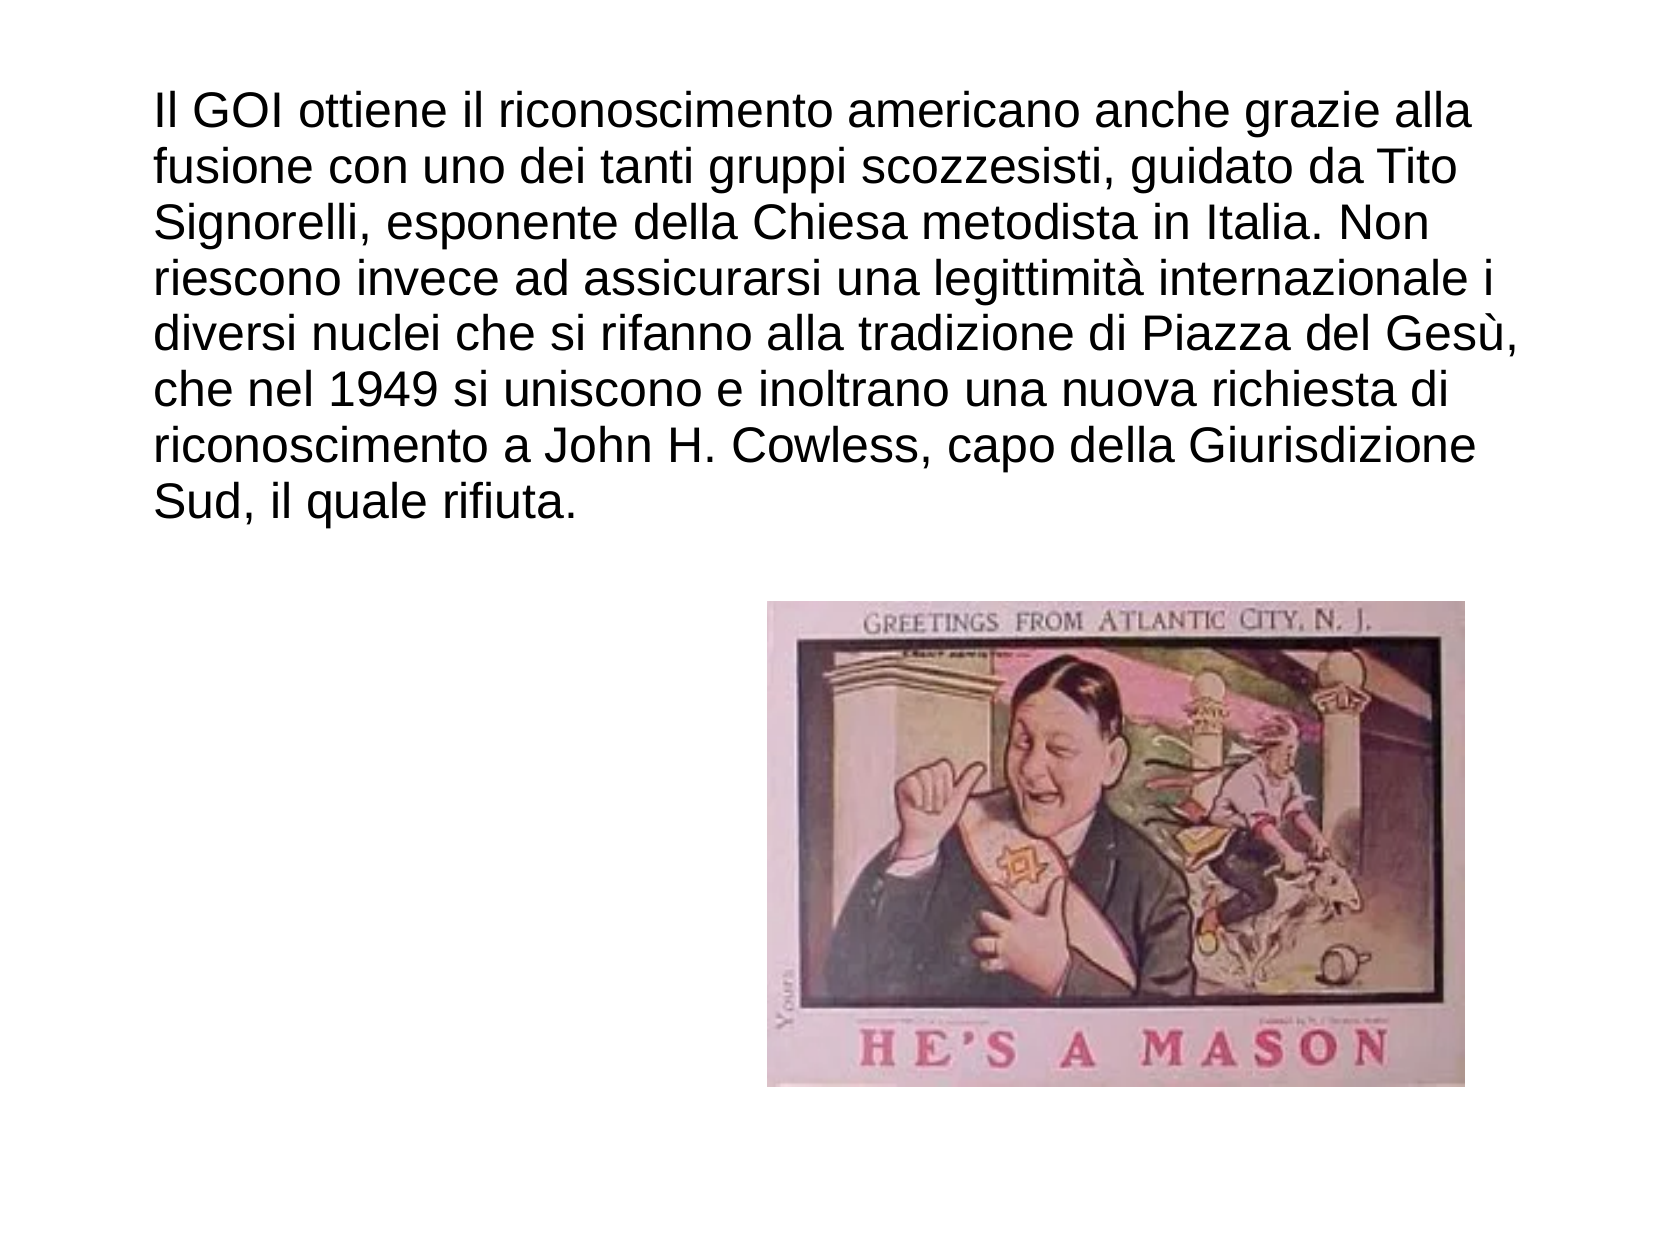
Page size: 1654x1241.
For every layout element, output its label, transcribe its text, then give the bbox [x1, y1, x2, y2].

picture [767, 601, 1465, 1087]
list Il GOI ottiene il riconoscimento americano anche grazie alla fusione con uno dei tanti gruppi scozzesisti, guidato da Tito Signorelli, esponente della Chiesa metodista in Italia. Non riescono invece ad assicurarsi una legittimità internazionale i diversi nuclei che si rifanno alla tradizione di Piazza del Gesù, che nel 1949 si uniscono e inoltrano una nuova richiesta di riconoscimento a John H. Cowless, capo della Giurisdizione Sud, il quale rifiuta. [82, 82, 1571, 1217]
